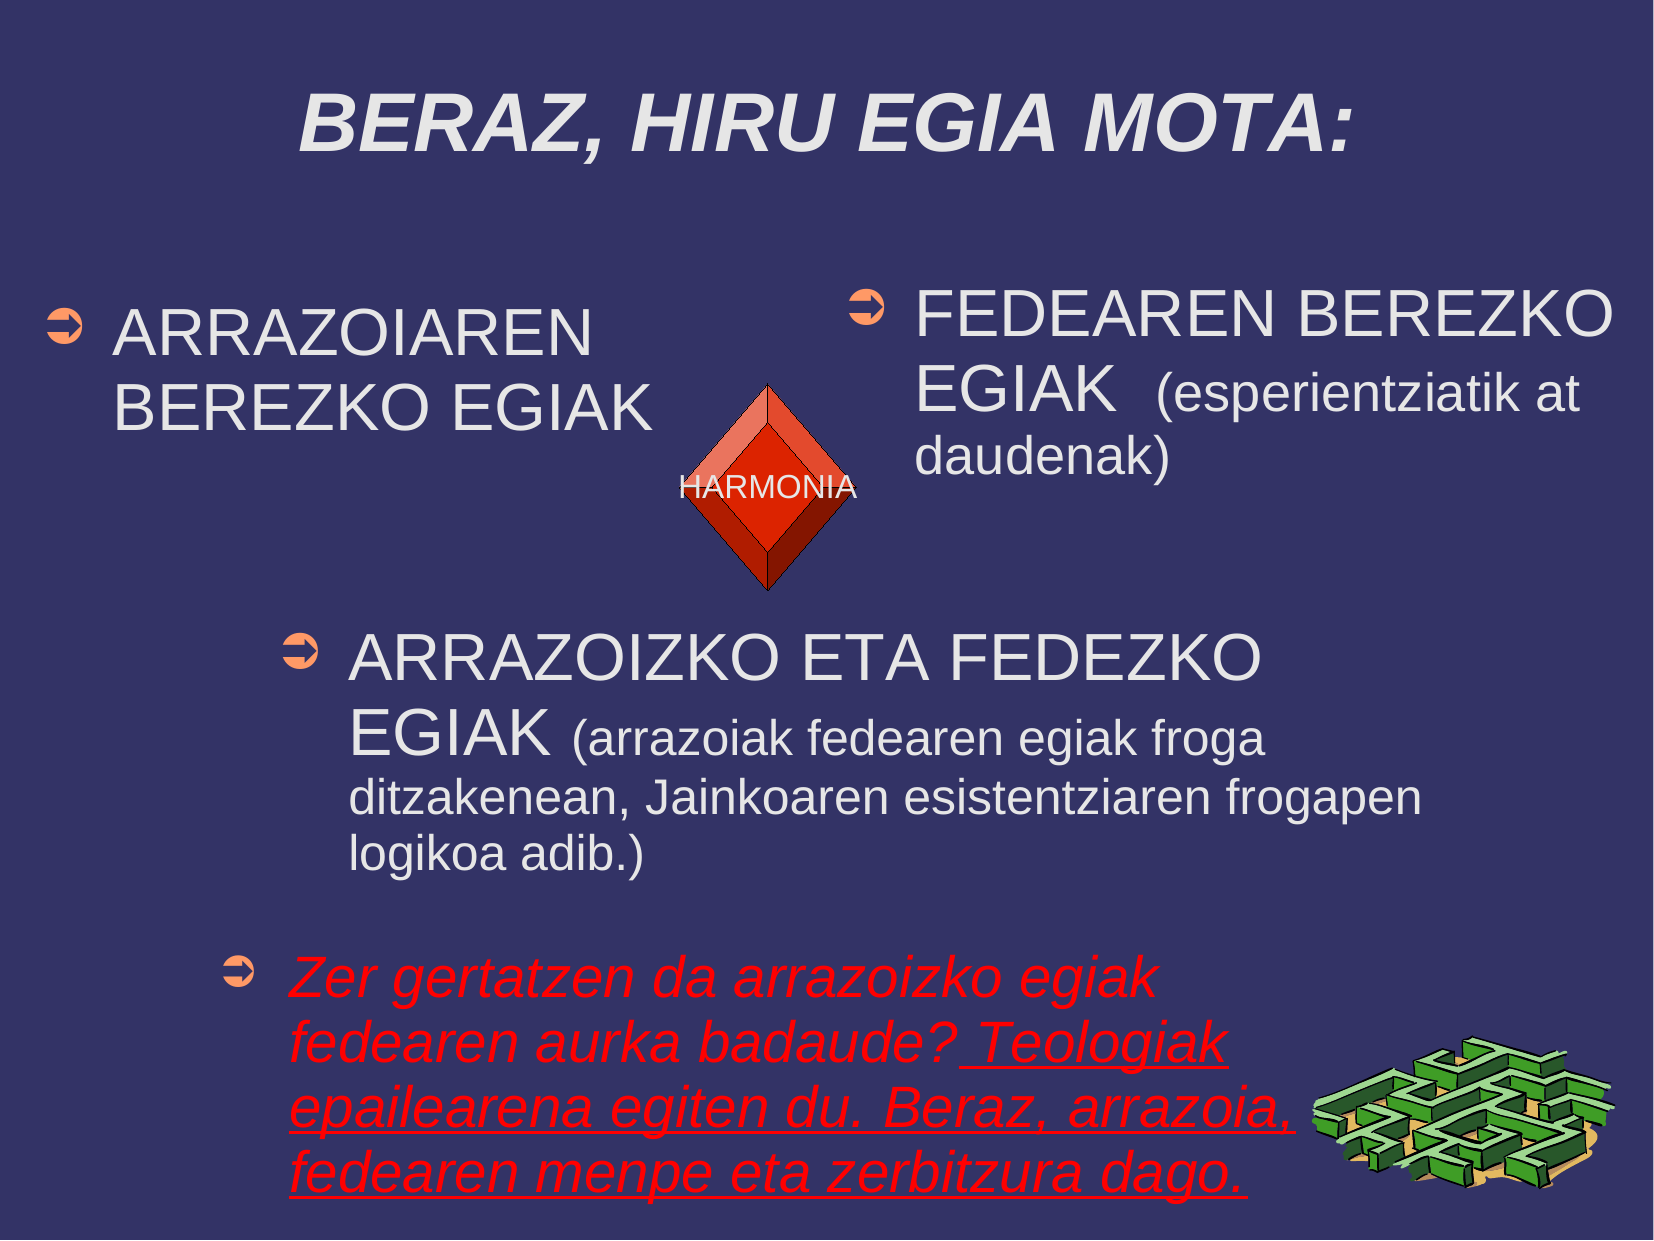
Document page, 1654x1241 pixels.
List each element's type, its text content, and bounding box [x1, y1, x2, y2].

list Zer gertatzen da arrazoizko egiak fedearen aurka badaude? Teologiak epailearena egiten du. Beraz, arrazoia, fedearen menpe eta zerbitzura dago. [206, 944, 1359, 1204]
title BERAZ, HIRU EGIA MOTA: [121, 19, 1534, 227]
list ARRAZOIZKO ETA FEDEZKO EGIAK (arrazoiak fedearen egiak froga ditzakenean, Jainkoaren esistentziaren frogapen logikoa adib.) [265, 620, 1477, 905]
list ARRAZOIAREN BEREZKO EGIAK [30, 295, 709, 521]
text_box HARMONIA [718, 423, 820, 551]
list FEDEAREN BEREZKO EGIAK (esperientziatik at daudenak) [831, 276, 1625, 562]
